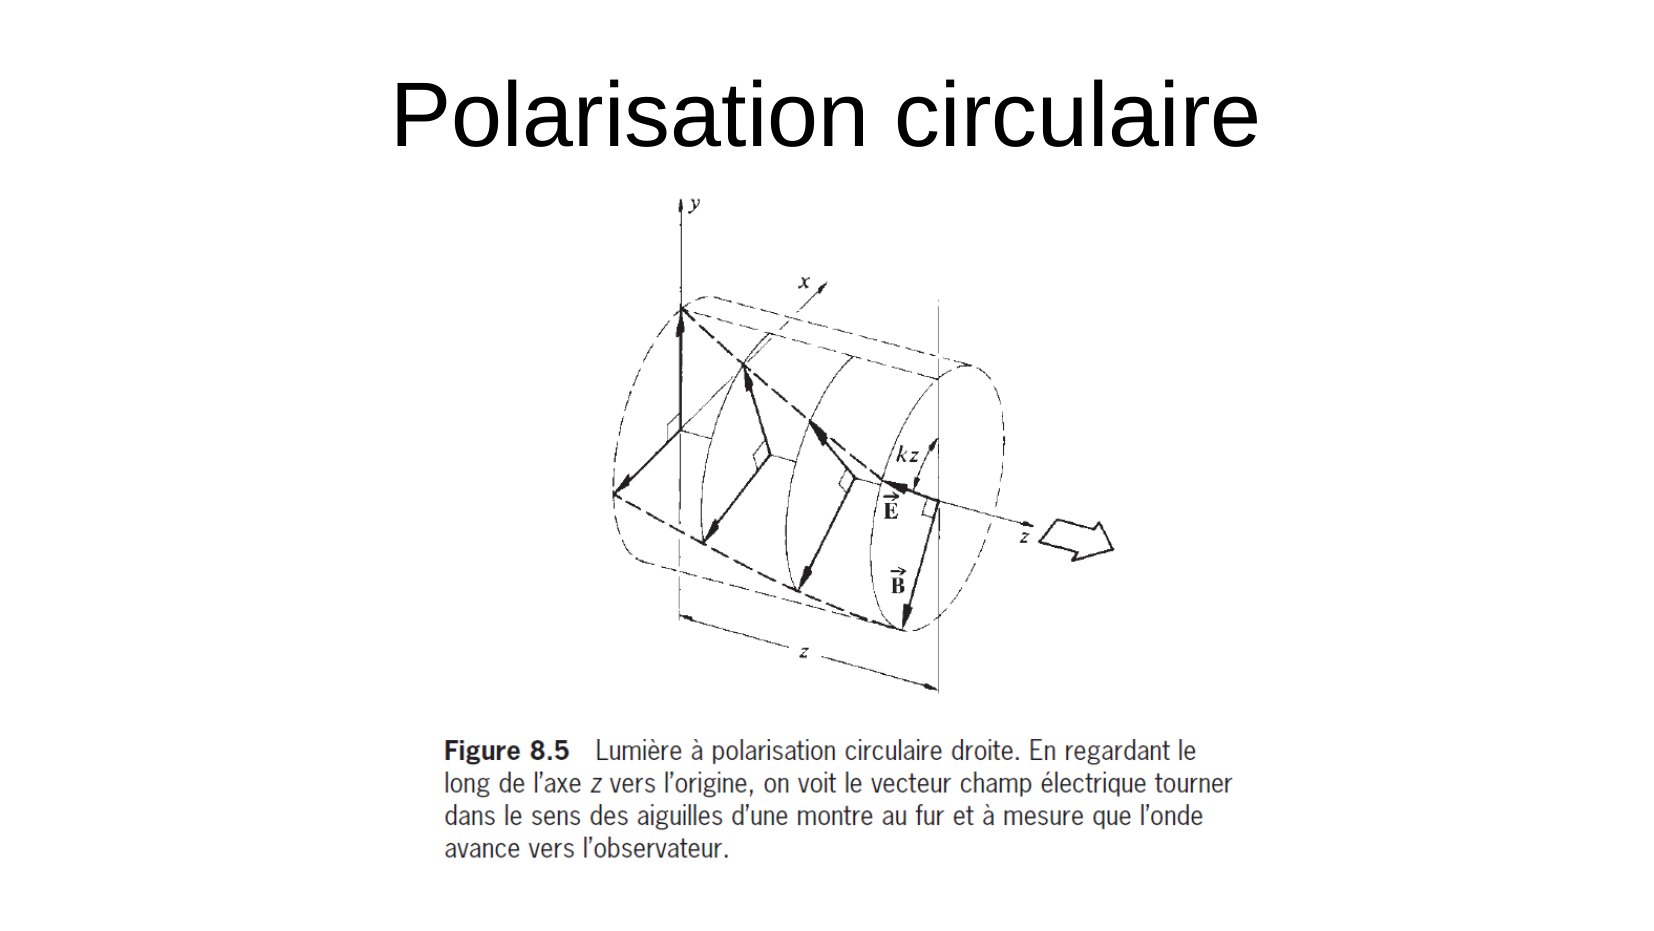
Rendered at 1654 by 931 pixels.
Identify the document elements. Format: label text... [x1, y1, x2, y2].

title Polarisation circulaire [82, 37, 1571, 193]
picture [389, 184, 1256, 887]
